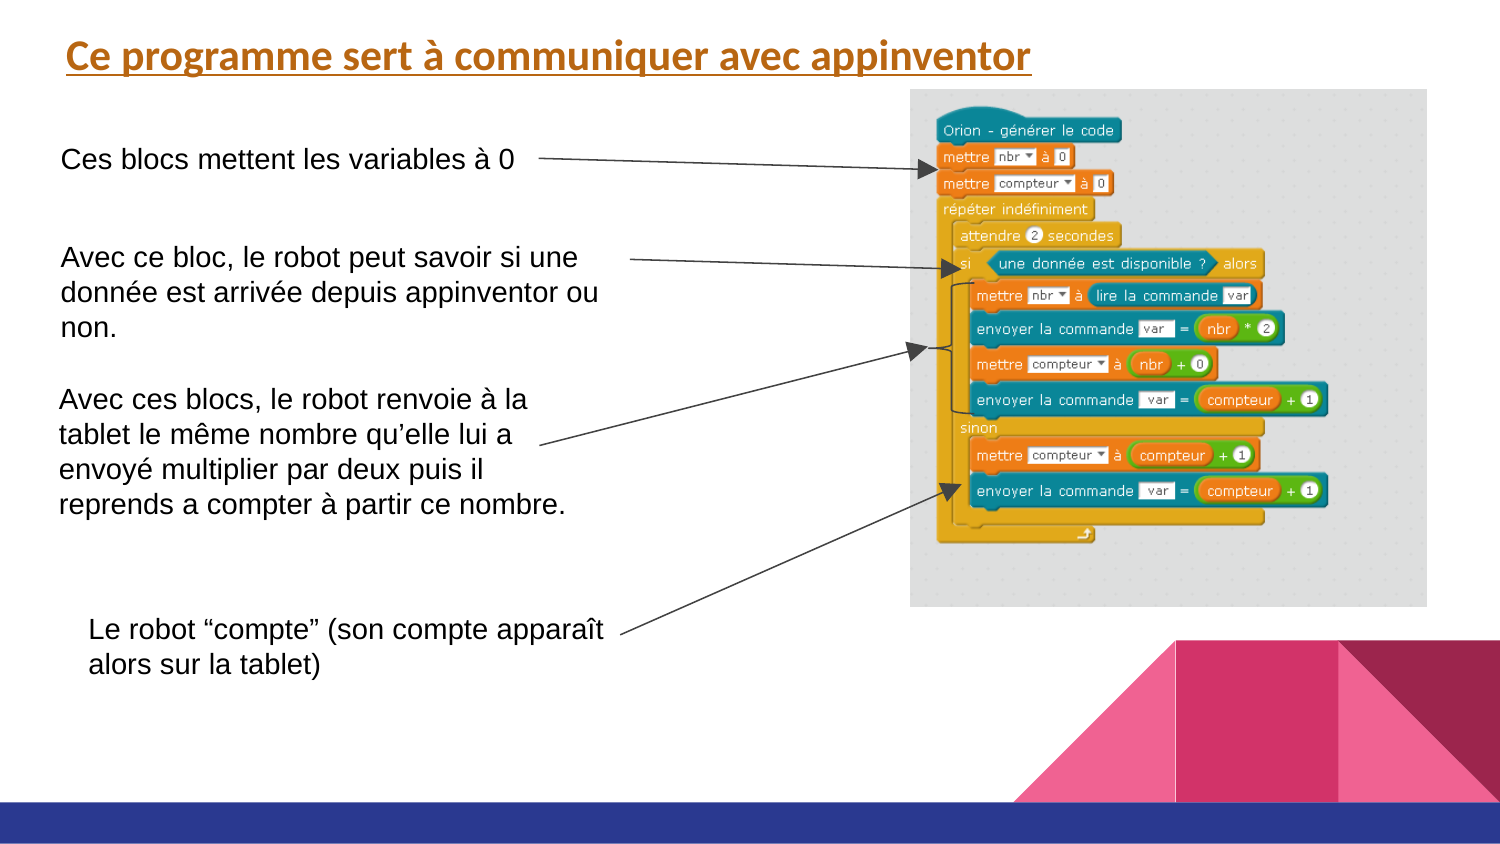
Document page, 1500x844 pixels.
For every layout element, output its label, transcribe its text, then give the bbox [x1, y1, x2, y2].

picture [910, 89, 1427, 607]
list Ce programme sert à communiquer avec appinventor [51, 11, 1449, 105]
text_box Avec ces blocs, le robot renvoie à la tablet le même nombre qu’elle lui a envoyé multiplier par deux puis il reprends a compter à partir ce nombre. [44, 365, 588, 454]
text_box Le robot “compte” (son compte apparaît alors sur la tablet) [73, 595, 681, 668]
text_box Avec ce bloc, le robot peut savoir si une donnée est arrivée depuis appinventor ou non. [45, 223, 630, 296]
text_box Ces blocs mettent les variables à 0 [45, 125, 727, 237]
